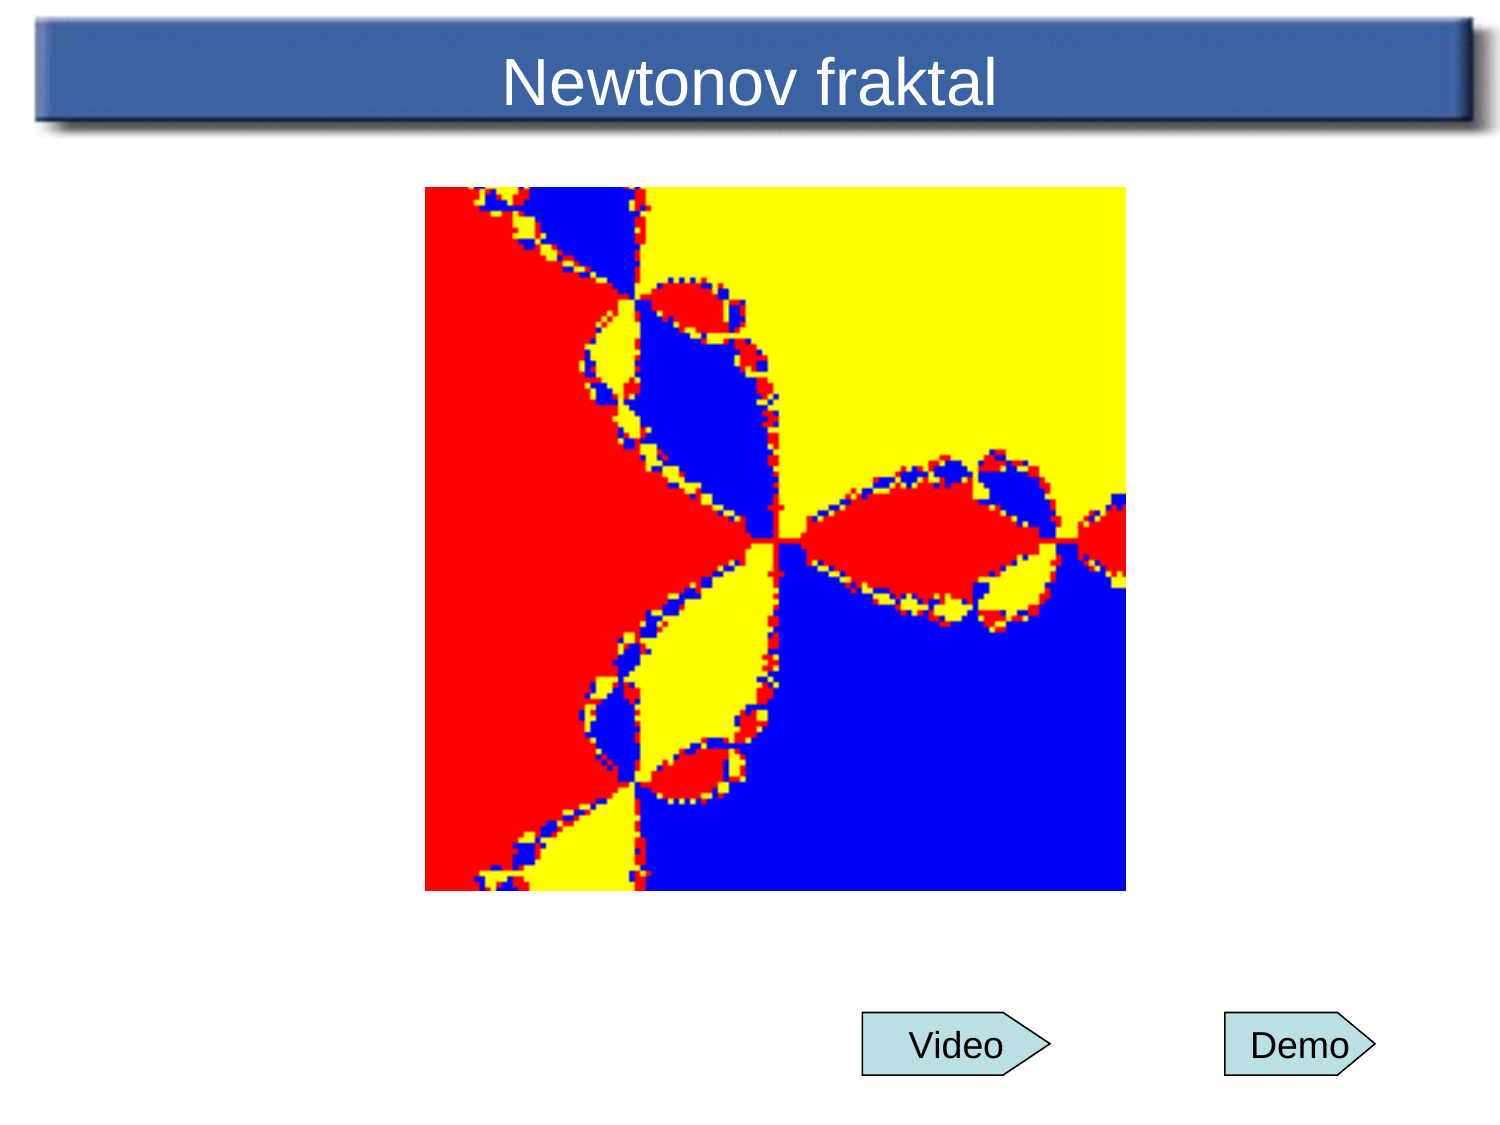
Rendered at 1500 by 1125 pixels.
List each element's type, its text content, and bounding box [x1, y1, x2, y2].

picture [425, 187, 1126, 891]
picture [33, 14, 1500, 141]
text_box Demo [1224, 1012, 1376, 1076]
title Newtonov fraktal [75, 31, 1426, 127]
text_box Video [862, 1012, 1051, 1076]
